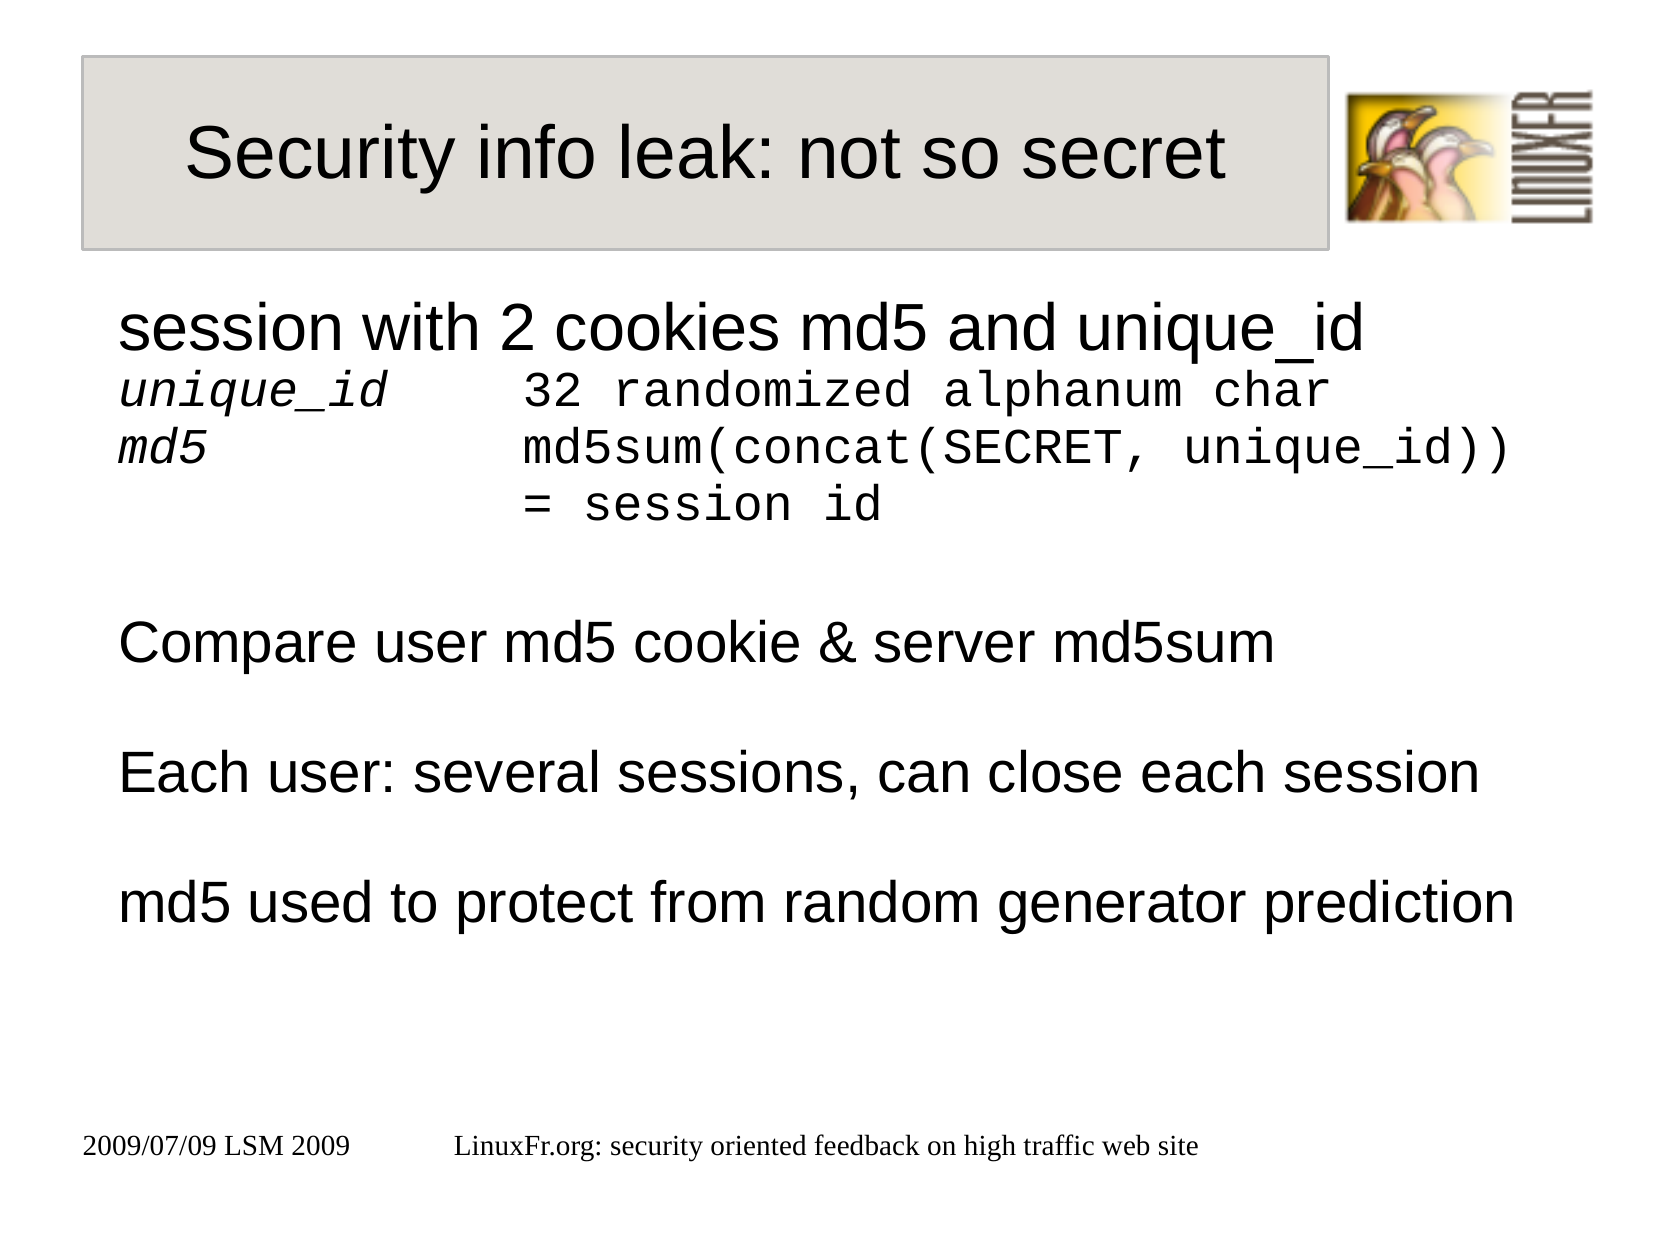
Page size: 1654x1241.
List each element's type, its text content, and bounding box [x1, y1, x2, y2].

title Security info leak: not so secret [82, 56, 1329, 250]
picture [1341, 88, 1601, 229]
subtitle session with 2 cookies md5 and unique_id unique_id 32 randomized alphanum char md5 md5sum(concat(SECRET, unique_id)) = session id Compare user md5 cookie & server md5sum Each user: several sessions, can close each session md5 used to protect from random generator prediction [82, 290, 1565, 1094]
